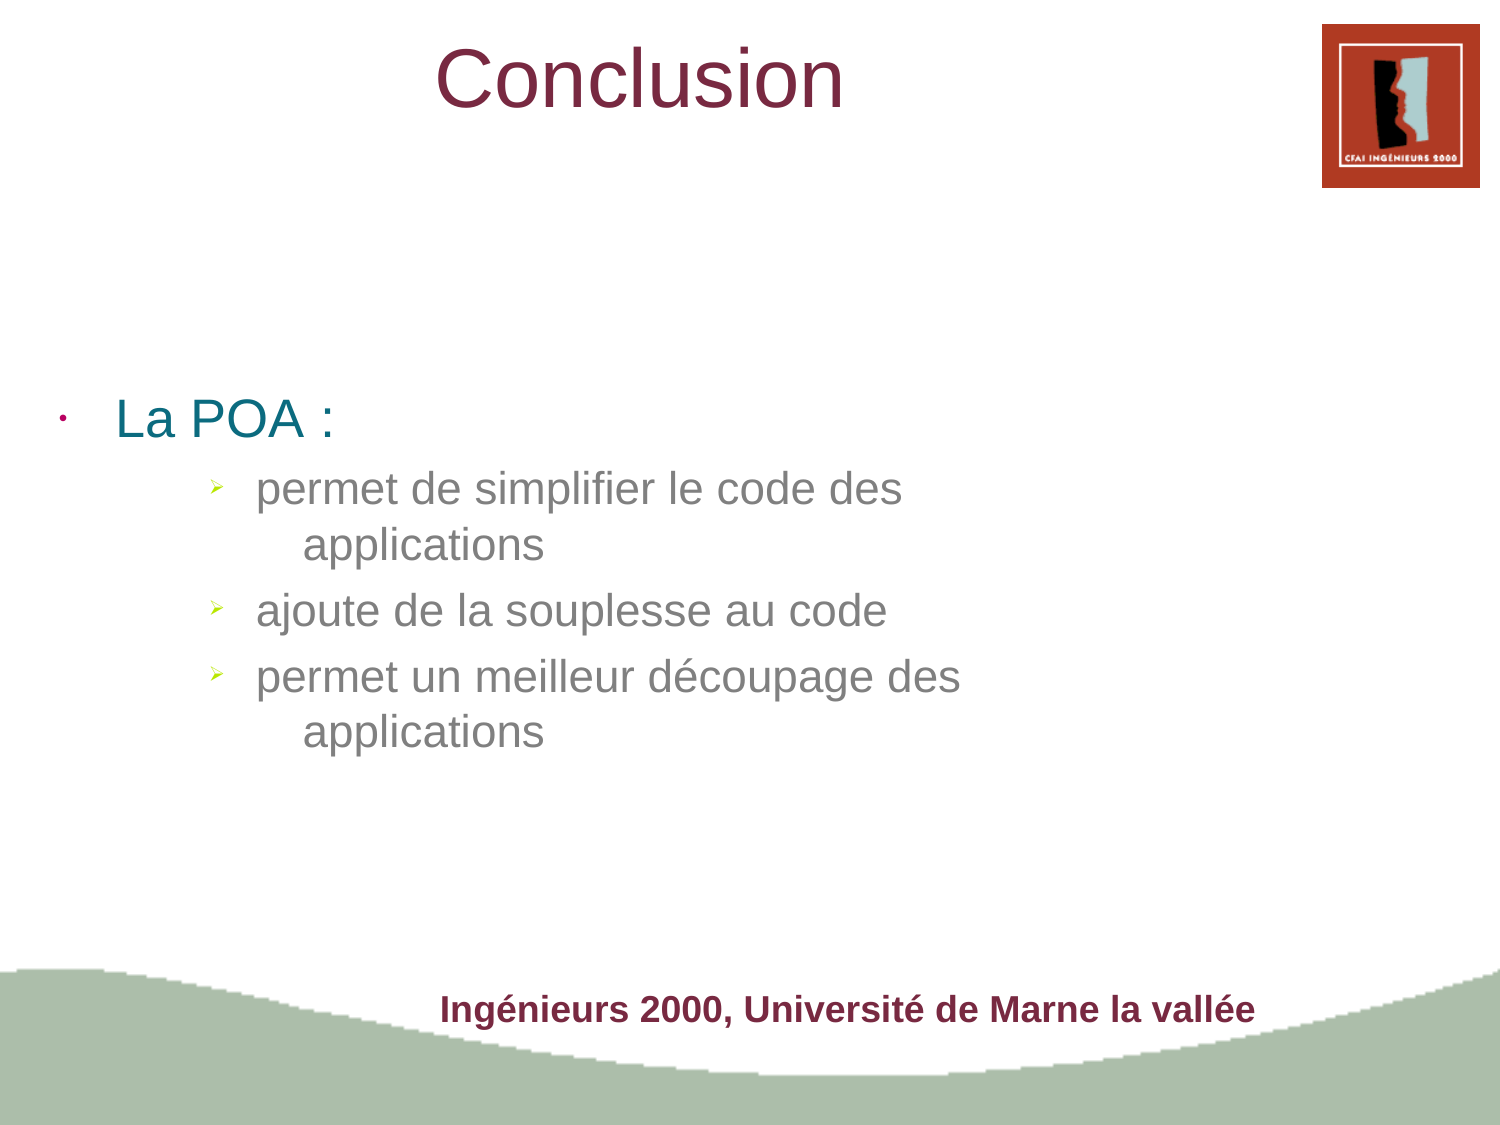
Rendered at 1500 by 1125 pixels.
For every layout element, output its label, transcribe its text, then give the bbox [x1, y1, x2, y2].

list La POA : permet de simplifier le code des applications ajoute de la souplesse au code permet un meilleur découpage des applications [59, 383, 1034, 753]
title Conclusion [0, 0, 1281, 178]
picture [0, 887, 1500, 1125]
picture [1322, 24, 1480, 188]
